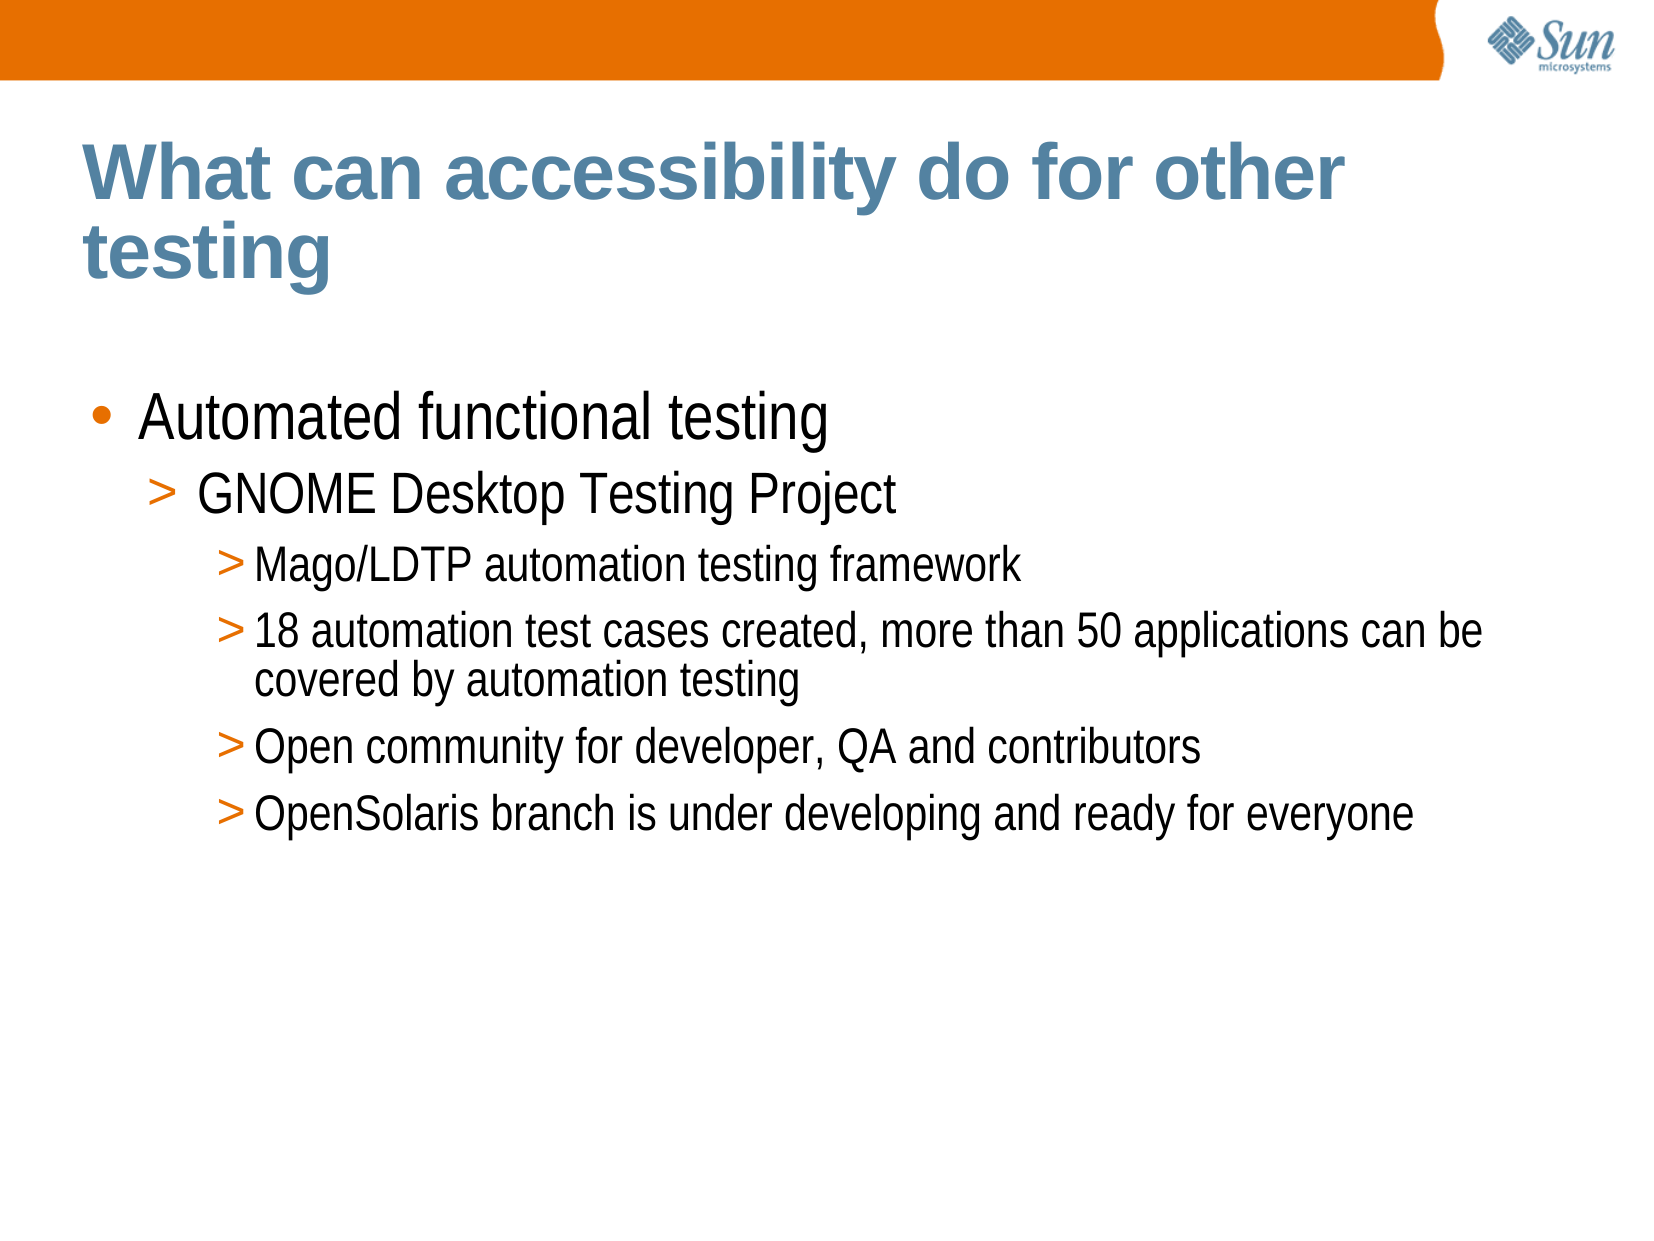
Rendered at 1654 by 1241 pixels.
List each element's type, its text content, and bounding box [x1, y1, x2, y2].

list Automated functional testing GNOME Desktop Testing Project Mago/LDTP automation testing framework 18 automation test cases created, more than 50 applications can be covered by automation testing Open community for developer, QA and contributors OpenSolaris branch is under developing and ready for everyone [71, 283, 1545, 1121]
title What can accessibility do for other testing [82, 135, 1585, 321]
picture [0, 0, 1654, 83]
